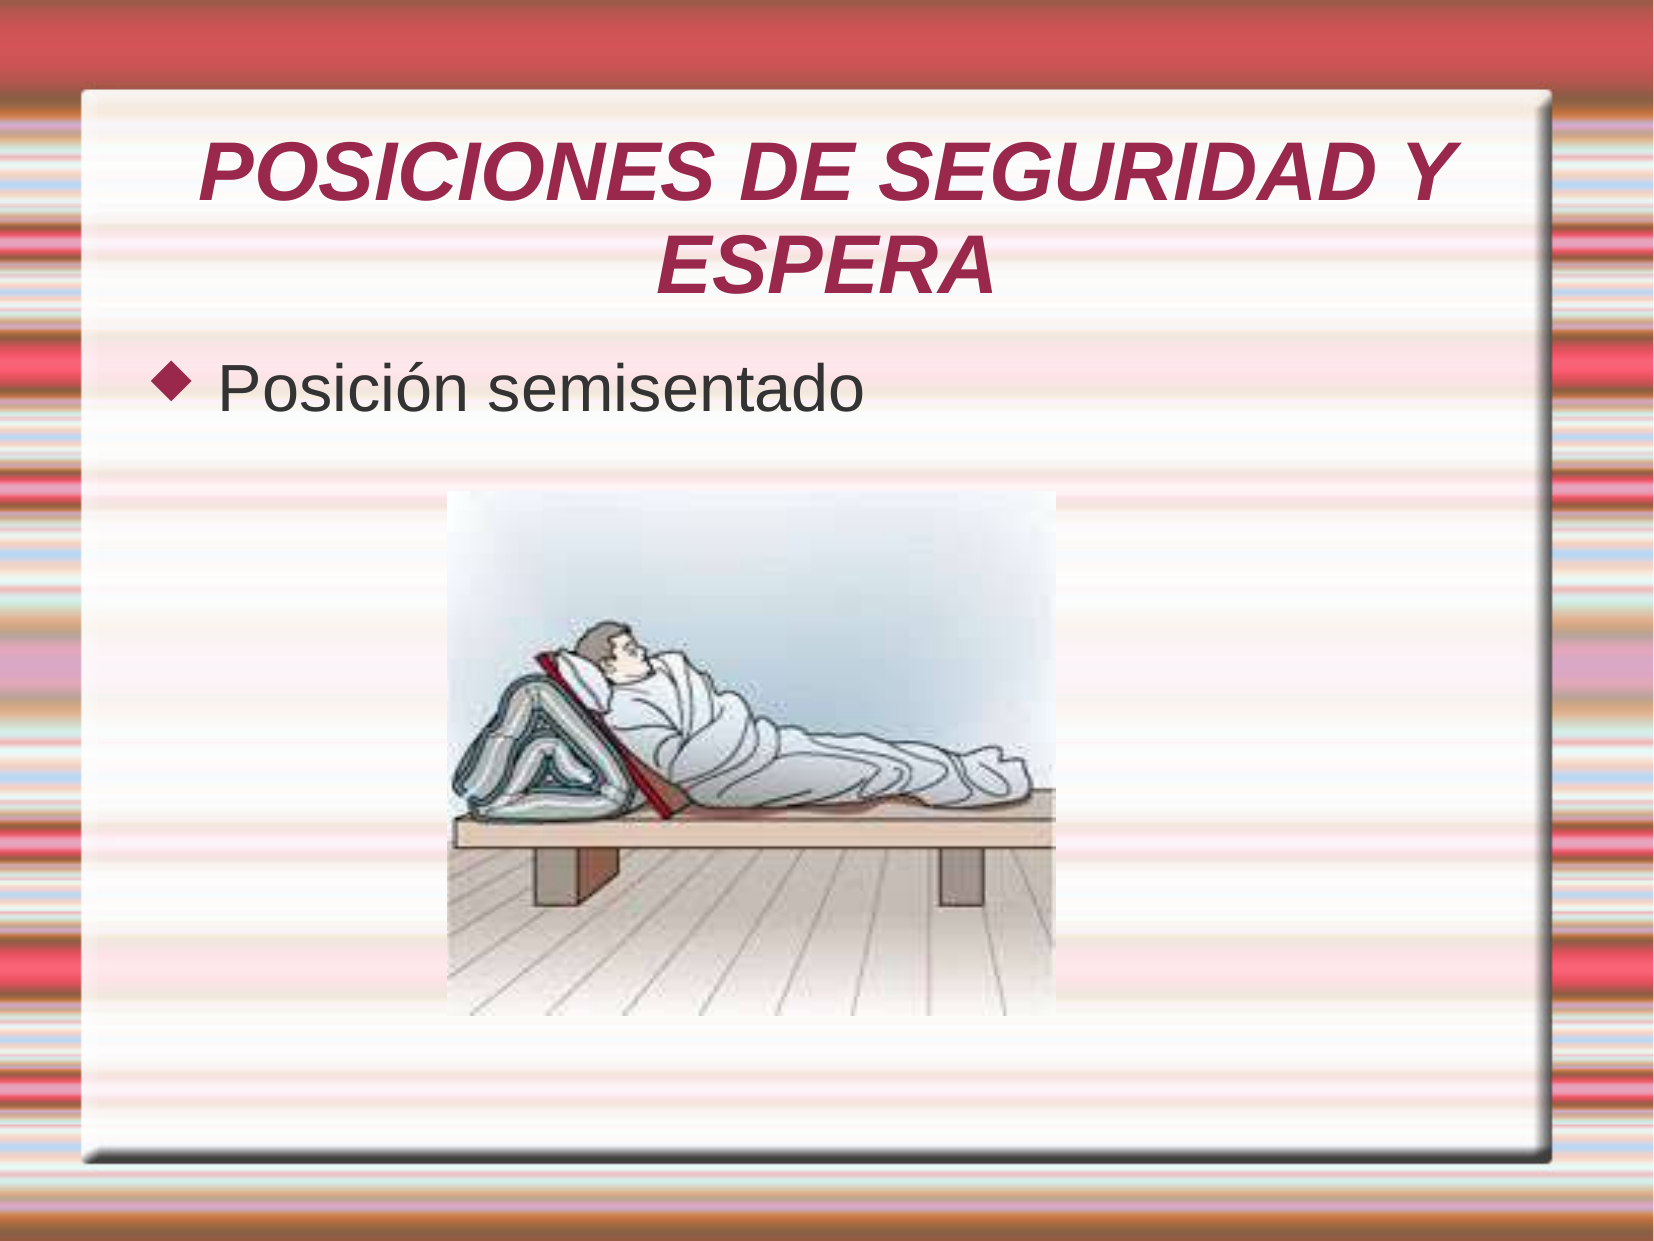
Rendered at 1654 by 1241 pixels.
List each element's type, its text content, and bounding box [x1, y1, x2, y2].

picture [0, 0, 1654, 1241]
list Posición semisentado [134, 350, 1516, 1132]
title POSICIONES DE SEGURIDAD Y ESPERA [121, 114, 1534, 322]
